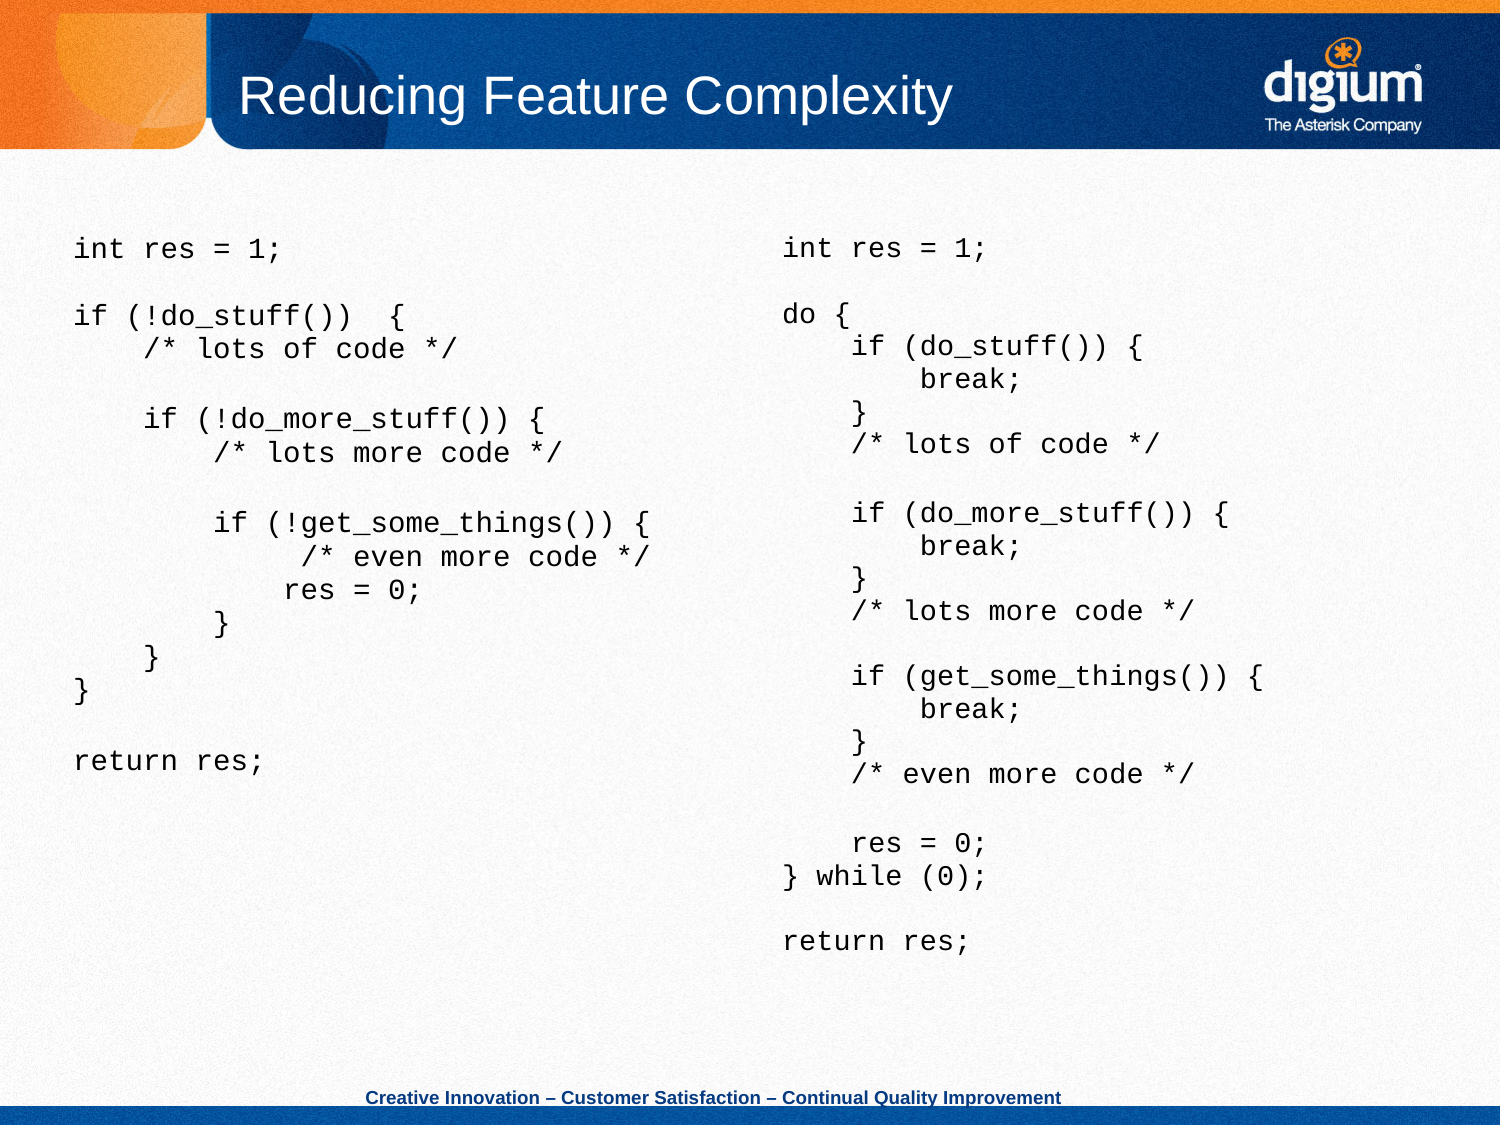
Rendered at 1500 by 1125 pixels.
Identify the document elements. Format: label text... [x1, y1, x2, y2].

picture [0, 0, 1500, 1125]
title Reducing Feature Complexity [238, 27, 1243, 127]
list int res = 1; do { if (do_stuff()) { break; } /* lots of code */ if (do_more_stuff()) { break; } /* lots more code */ if (get_some_things()) { break; } /* even more code */ res = 0; } while (0); return res; [767, 224, 1301, 967]
list int res = 1; if (!do_stuff()) { /* lots of code */ if (!do_more_stuff()) { /* lots more code */ if (!get_some_things()) { /* even more code */ res = 0; } } } return res; [58, 224, 751, 967]
